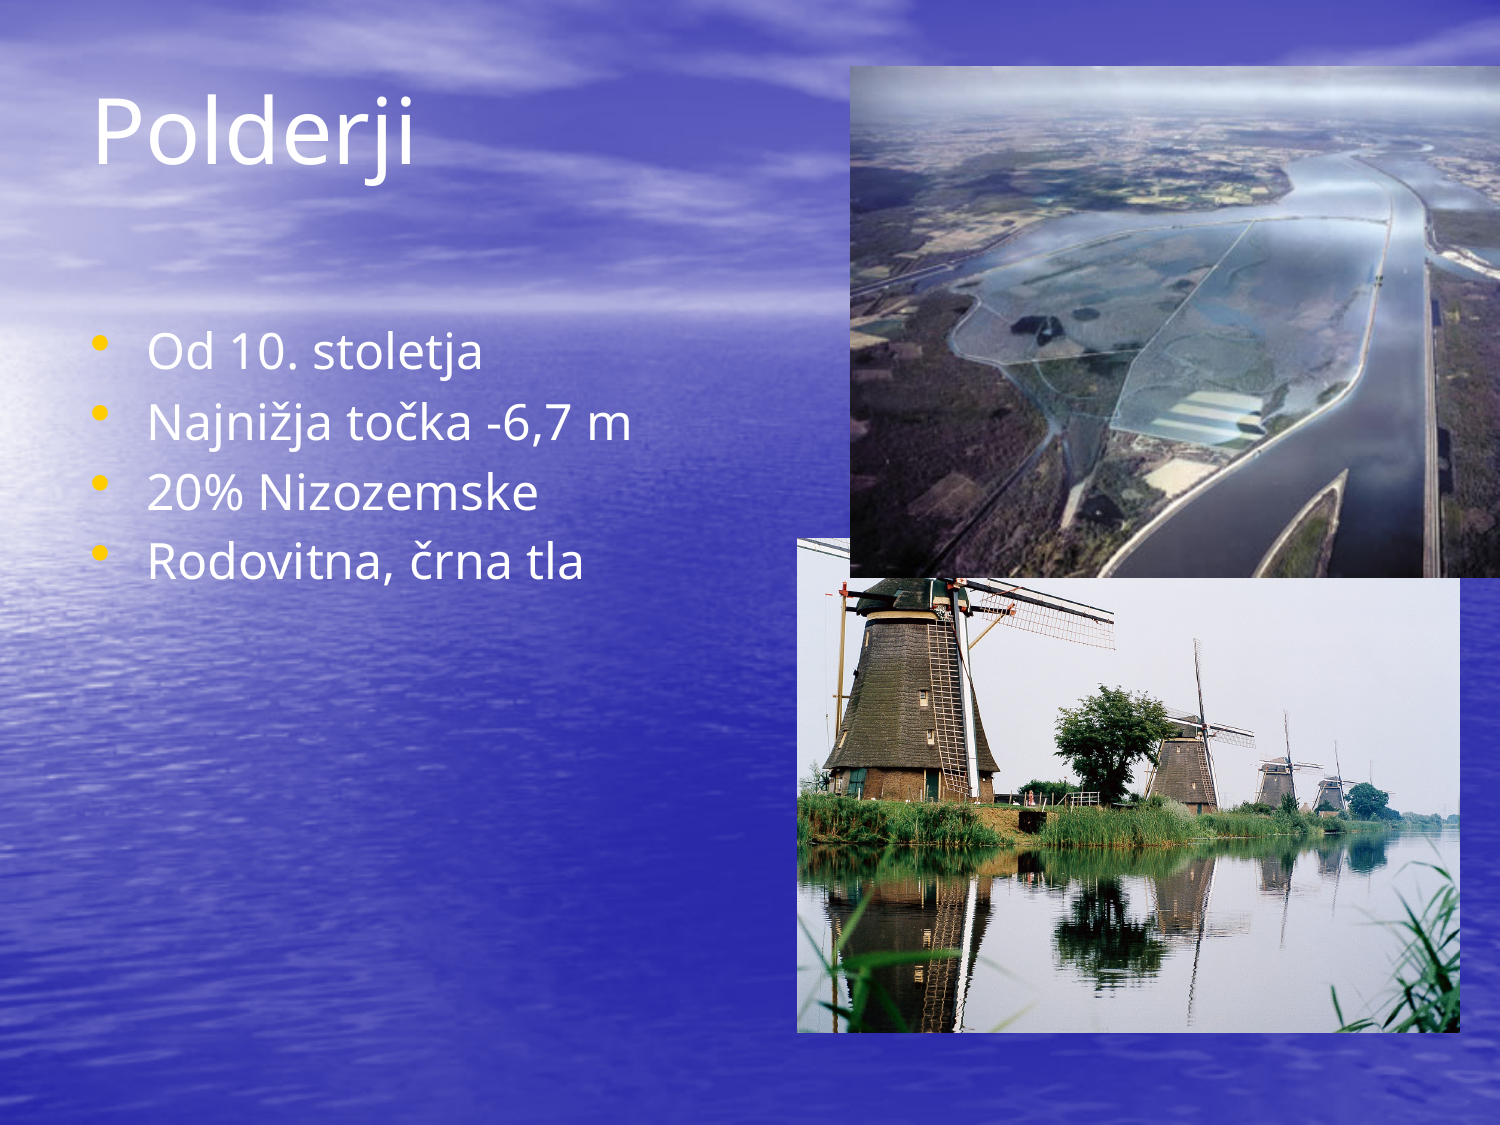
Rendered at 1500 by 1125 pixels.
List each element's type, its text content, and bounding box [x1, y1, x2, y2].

list Od 10. stoletja Najnižja točka -6,7 m 20% Nizozemske Rodovitna, črna tla [75, 312, 738, 988]
picture [0, 0, 1500, 1125]
title Polderji [75, 47, 479, 208]
